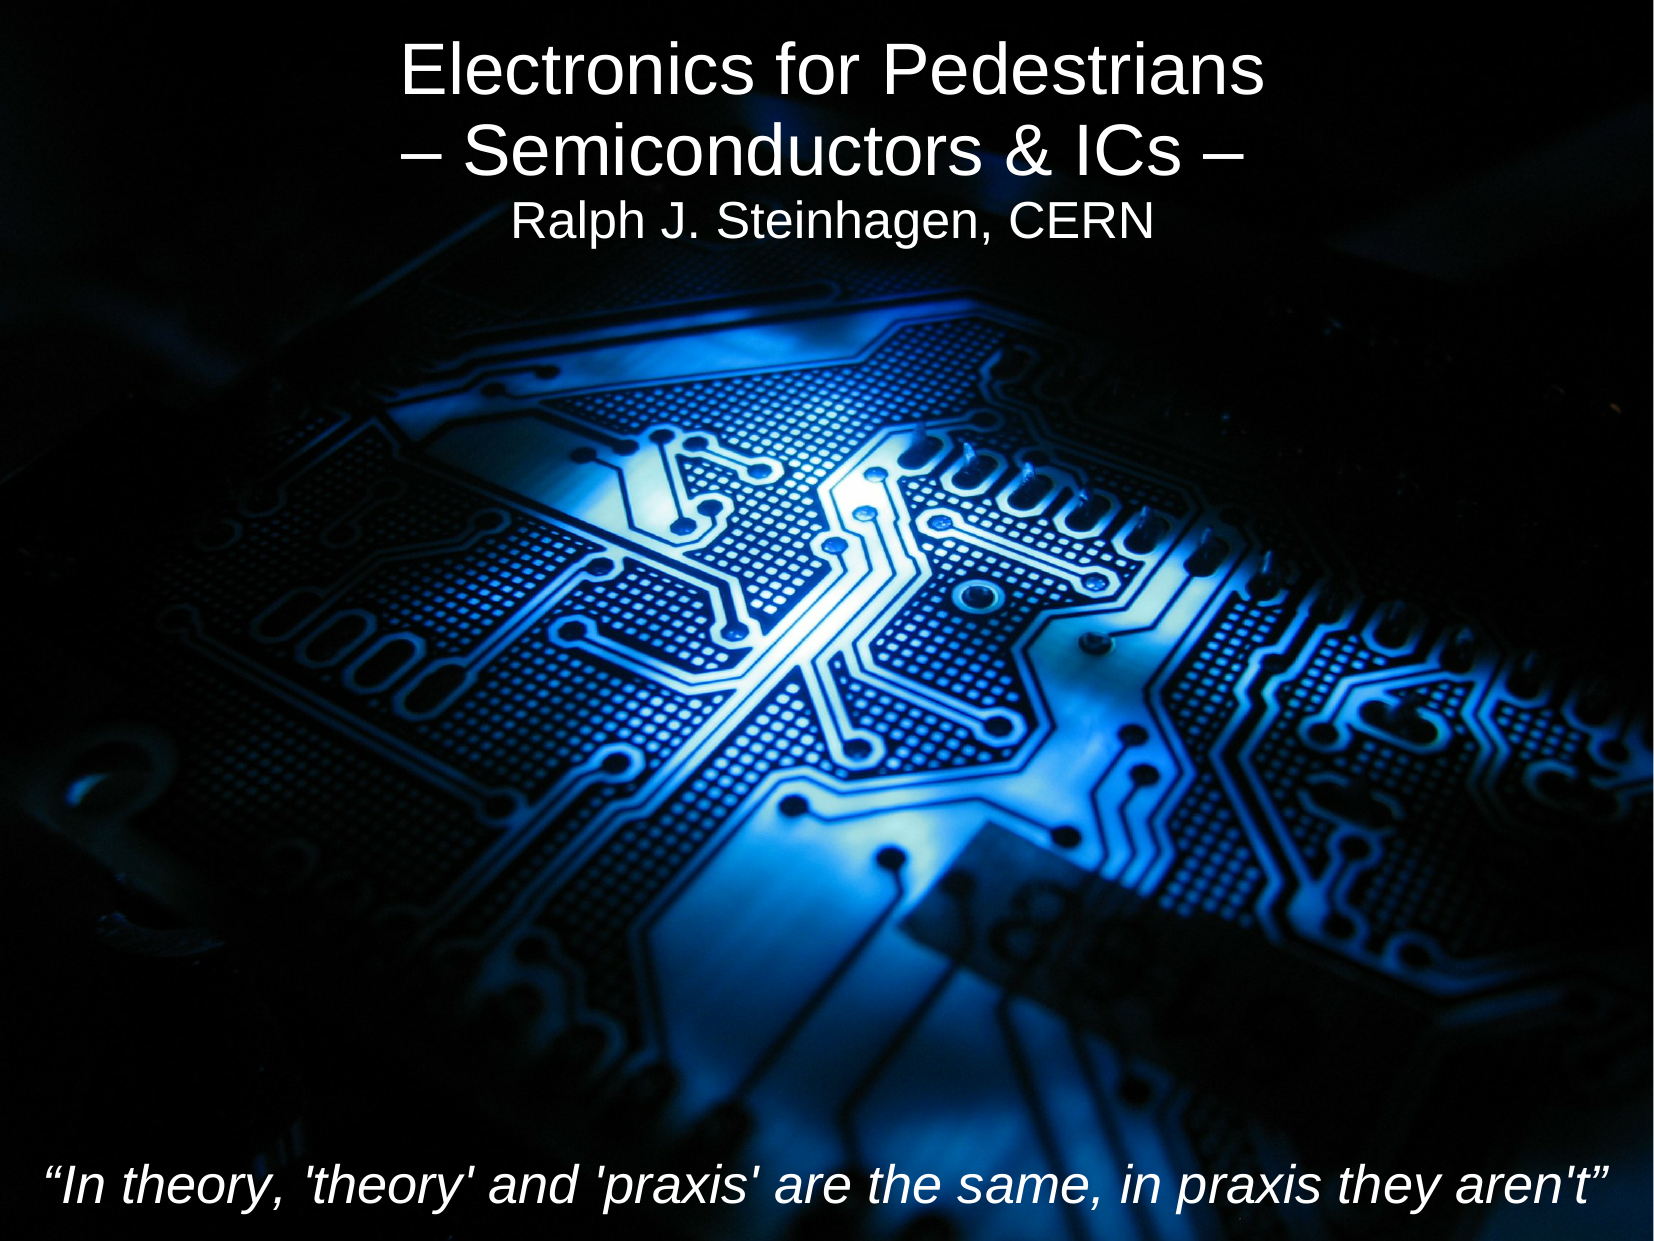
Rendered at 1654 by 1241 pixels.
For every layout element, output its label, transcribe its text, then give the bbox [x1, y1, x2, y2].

picture [0, 283, 1654, 1241]
text_box “In theory, 'theory' and 'praxis' are the same, in praxis they aren't” [16, 1154, 1636, 1216]
text_box Electronics for Pedestrians – Semiconductors & ICs – Ralph J. Steinhagen, CERN [0, 0, 1654, 283]
